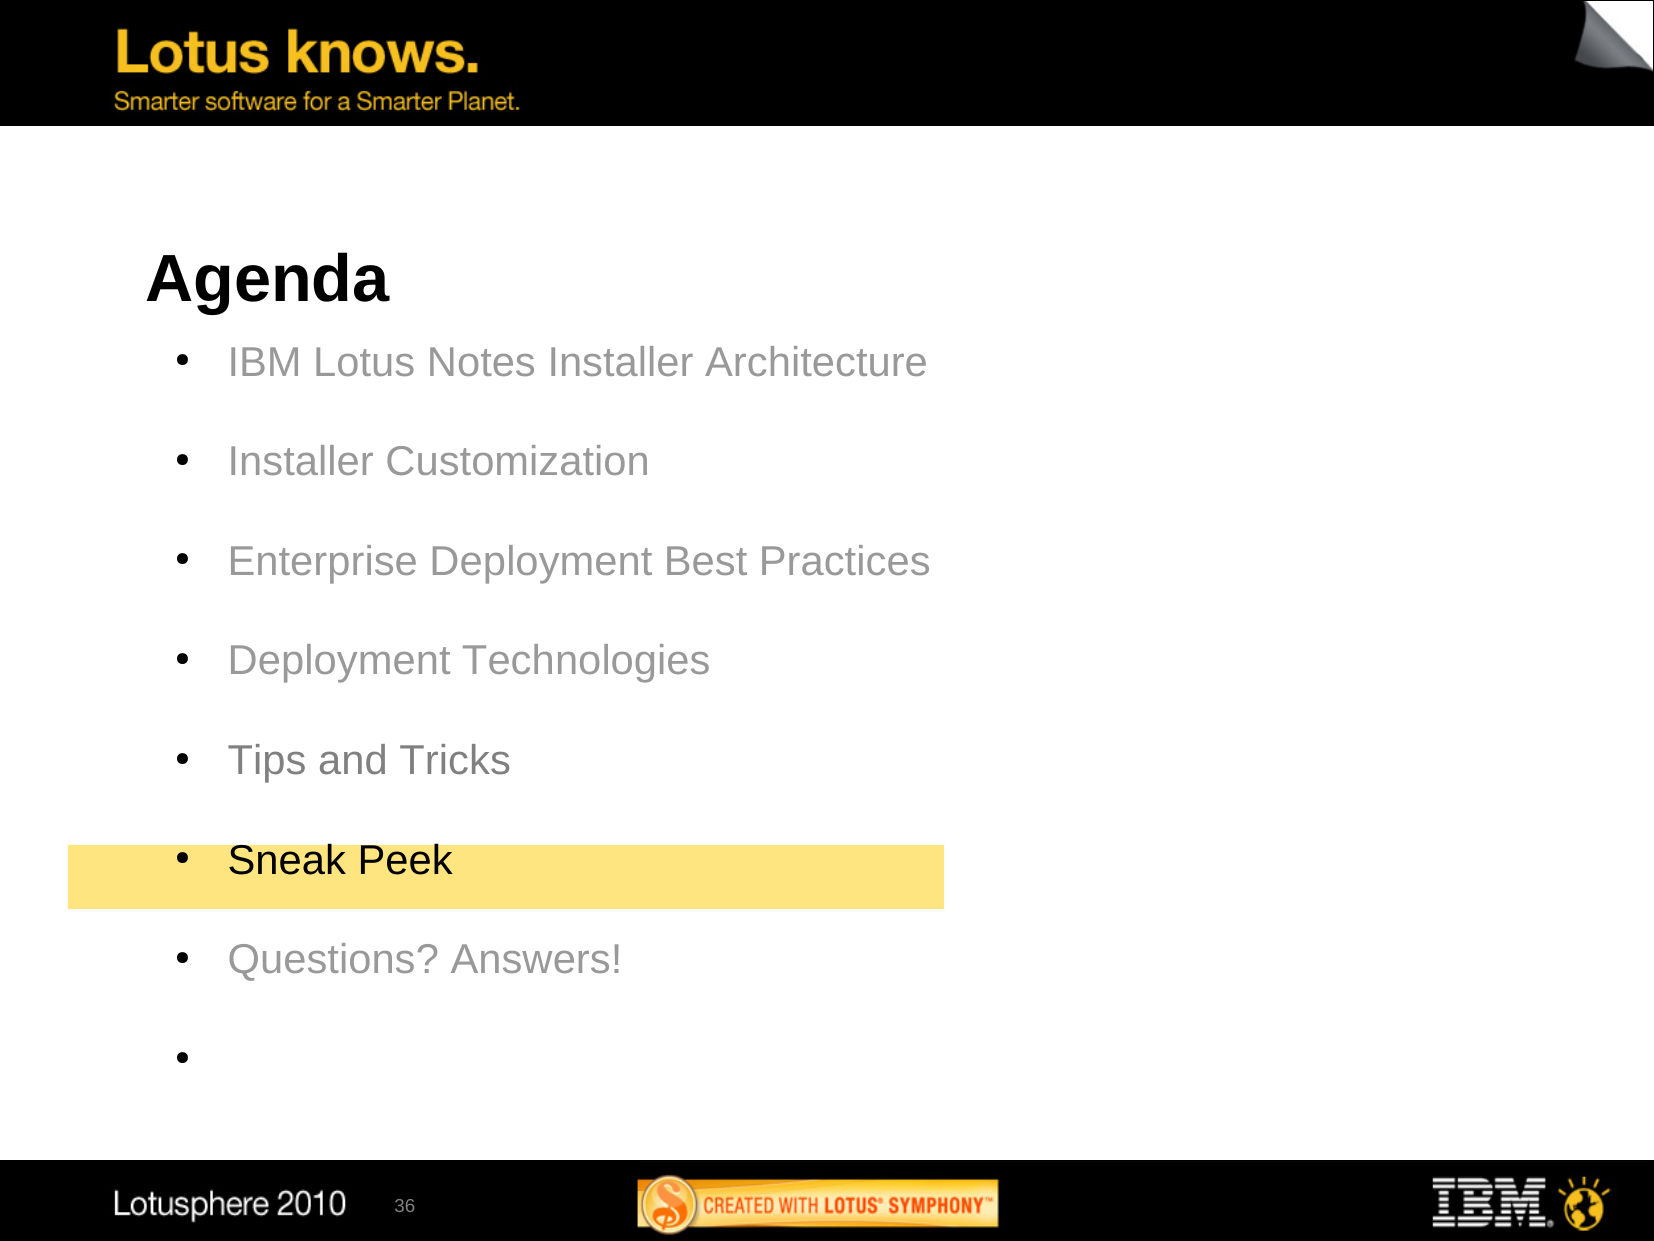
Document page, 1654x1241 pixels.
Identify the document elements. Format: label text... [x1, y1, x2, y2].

title Agenda [145, 144, 1513, 316]
list IBM Lotus Notes Installer Architecture Installer Customization Enterprise Deployment Best Practices Deployment Technologies Tips and Tricks Sneak Peek Questions? Answers! [139, 338, 1552, 1111]
text_box [68, 845, 139, 909]
picture [1, 1161, 1653, 1241]
picture [1, 1, 1653, 125]
